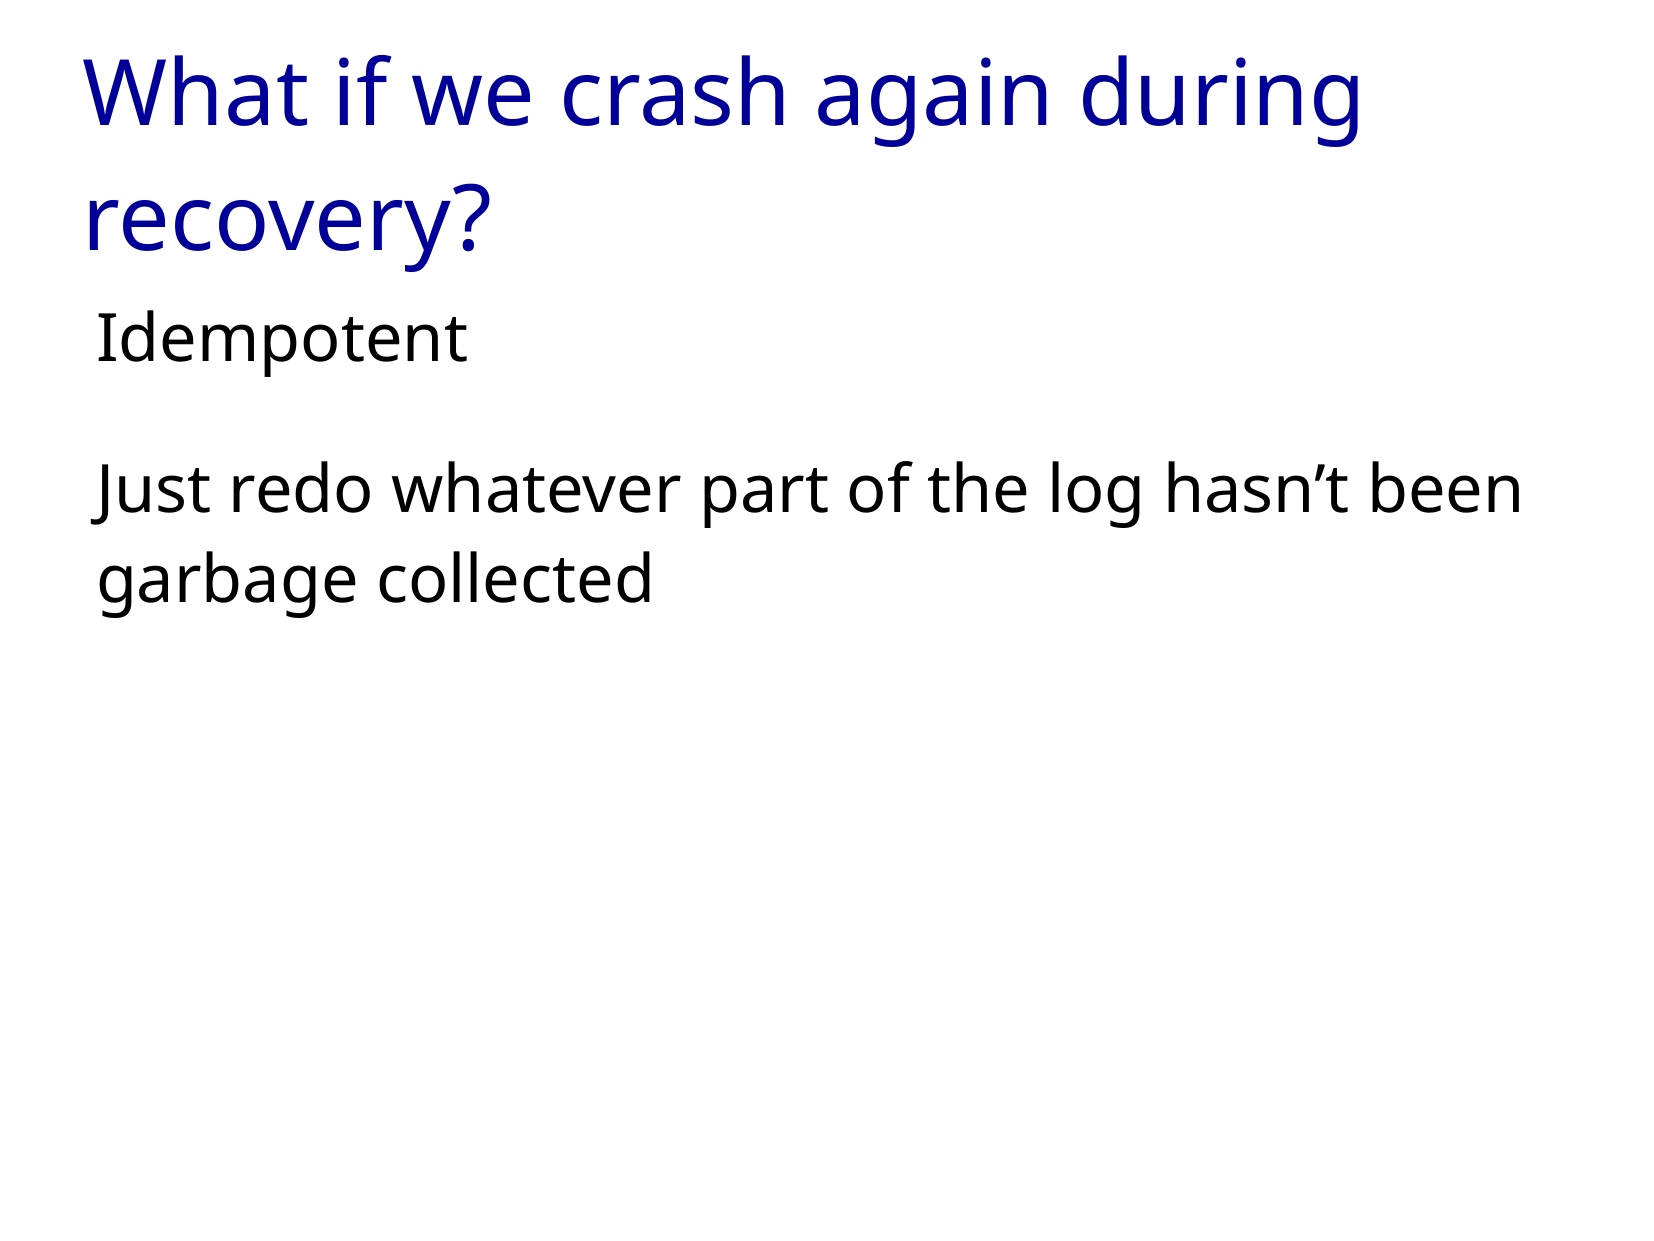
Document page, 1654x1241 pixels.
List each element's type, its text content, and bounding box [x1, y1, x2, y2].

list Idempotent Just redo whatever part of the log hasn’t been garbage collected [60, 290, 1571, 1096]
title What if we crash again during recovery? [82, 49, 1571, 257]
